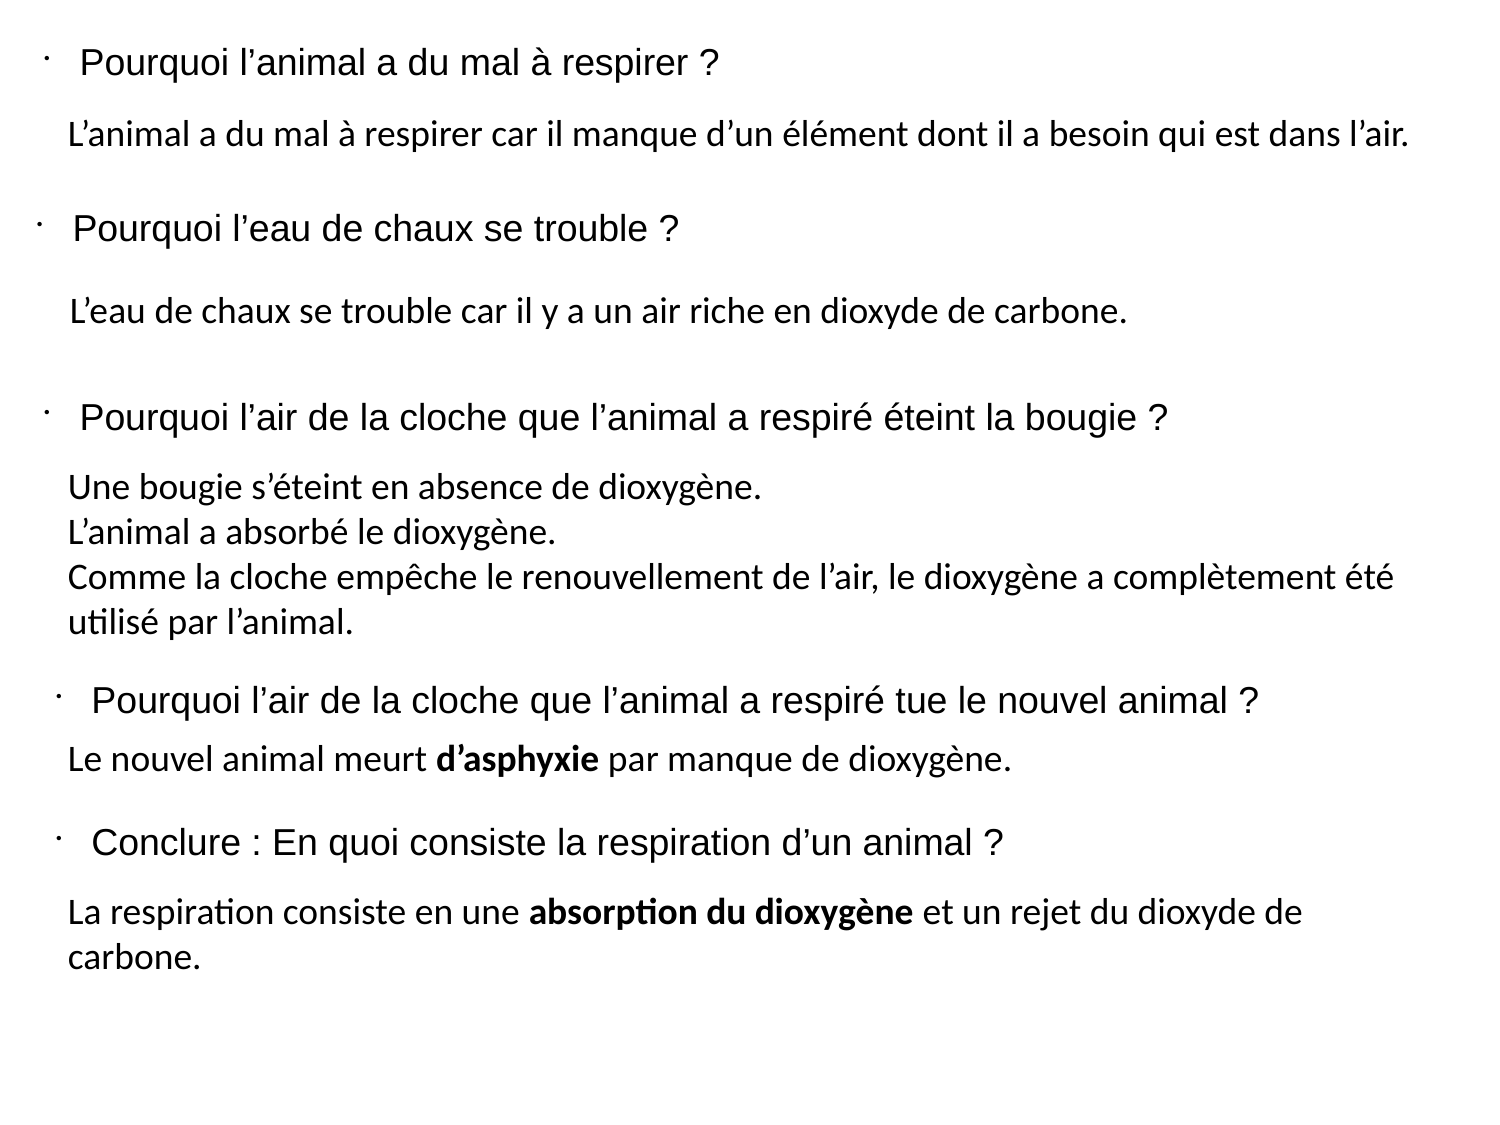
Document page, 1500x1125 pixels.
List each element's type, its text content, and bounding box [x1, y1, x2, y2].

text_box Conclure : En quoi consiste la respiration d’un animal ? [41, 810, 1152, 871]
text_box L’animal a du mal à respirer car il manque d’un élément dont il a besoin qui est dans l’air. [53, 101, 1447, 162]
text_box Le nouvel animal meurt d’asphyxie par manque de dioxygène. [53, 726, 1459, 787]
text_box Pourquoi l’air de la cloche que l’animal a respiré éteint la bougie ? [29, 385, 1412, 446]
text_box Pourquoi l’air de la cloche que l’animal a respiré tue le nouvel animal ? [41, 668, 1471, 729]
text_box Pourquoi l’animal a du mal à respirer ? [29, 30, 780, 91]
text_box Pourquoi l’eau de chaux se trouble ? [22, 196, 695, 257]
text_box Une bougie s’éteint en absence de dioxygène. L’animal a absorbé le dioxygène. Comme la cloche empêche le renouvellement de l’air, le dioxygène a complètement été utilisé par l’animal. [53, 454, 1459, 650]
text_box La respiration consiste en une absorption du dioxygène et un rejet du dioxyde de carbone. [53, 879, 1459, 985]
text_box L’eau de chaux se trouble car il y a un air riche en dioxyde de carbone. [55, 278, 1145, 339]
